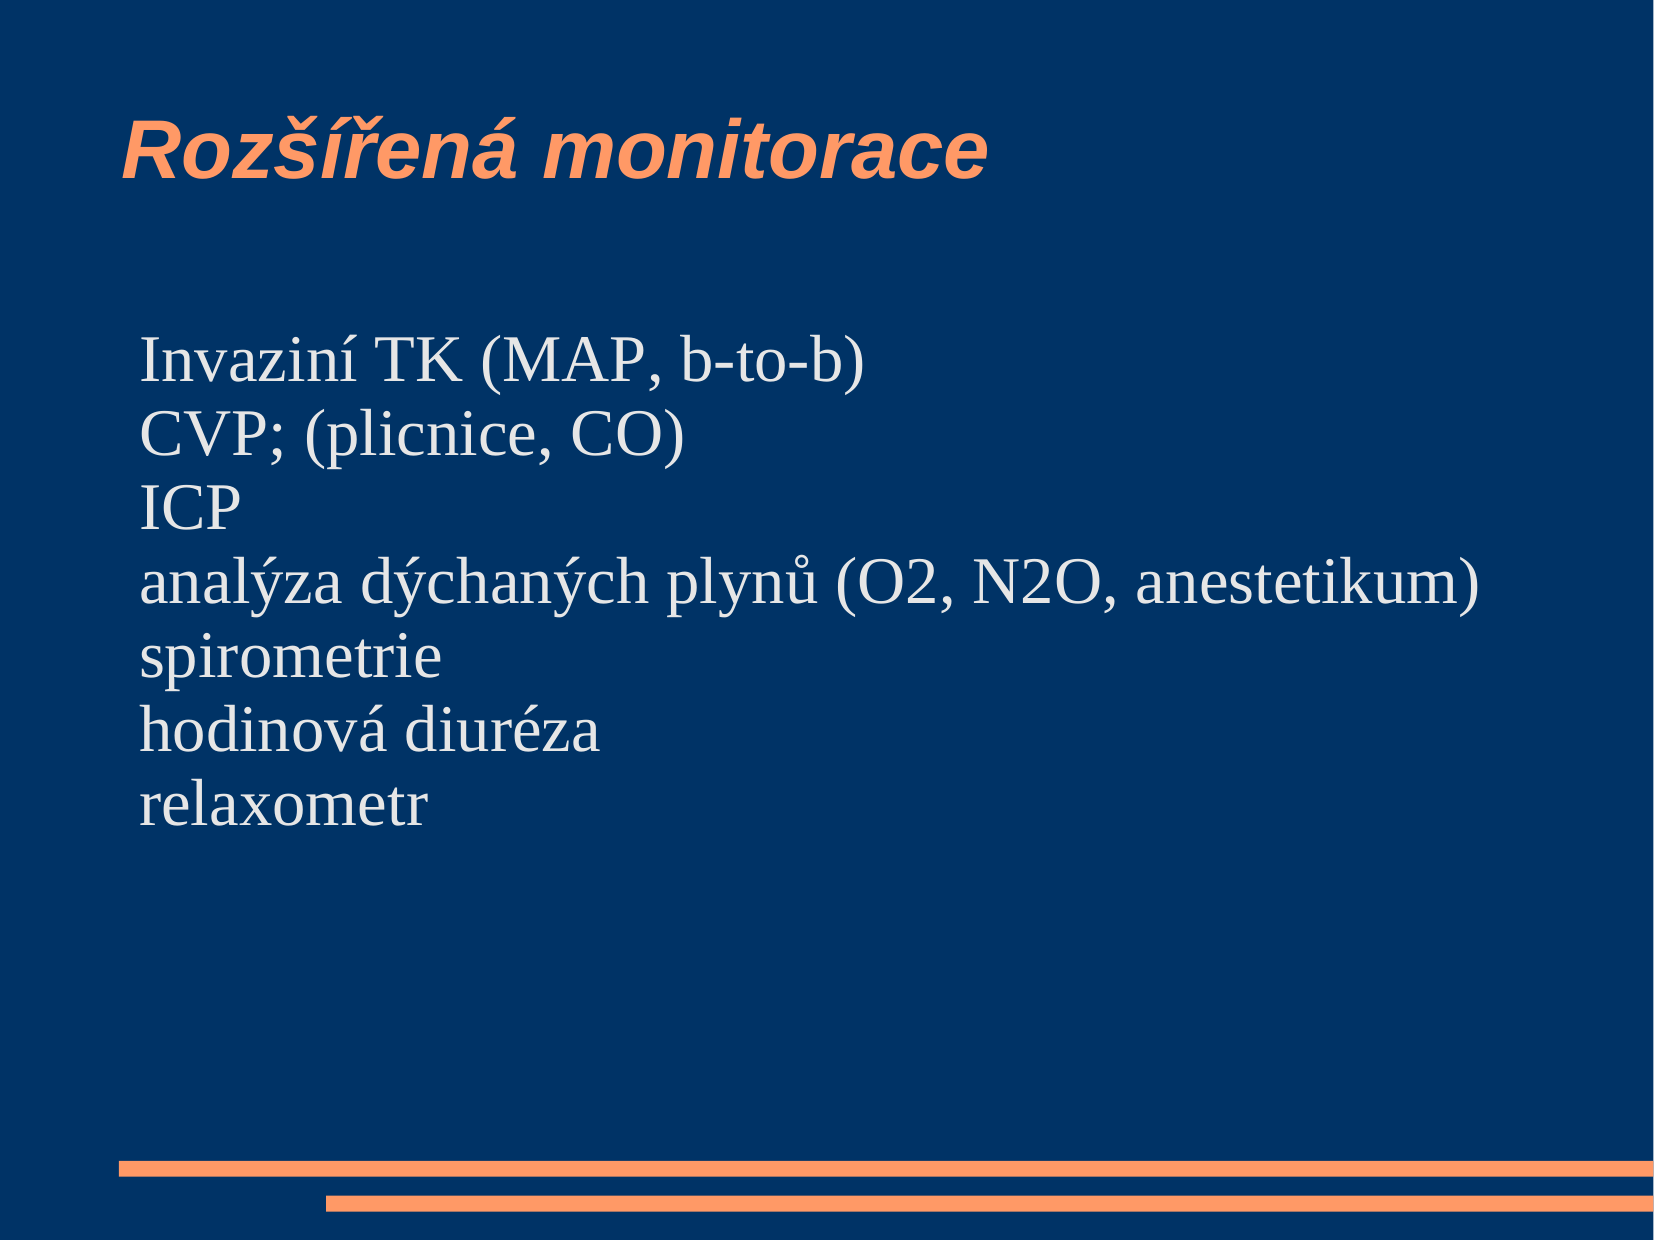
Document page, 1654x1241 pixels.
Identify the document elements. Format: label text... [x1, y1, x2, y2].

list Invaziní TK (MAP, b-to-b) CVP; (plicnice, CO) ICP analýza dýchaných plynů (O2, N2O, anestetikum) spirometrie hodinová diuréza relaxometr [121, 322, 1561, 1132]
title Rozšířená monitorace [121, 46, 1534, 254]
